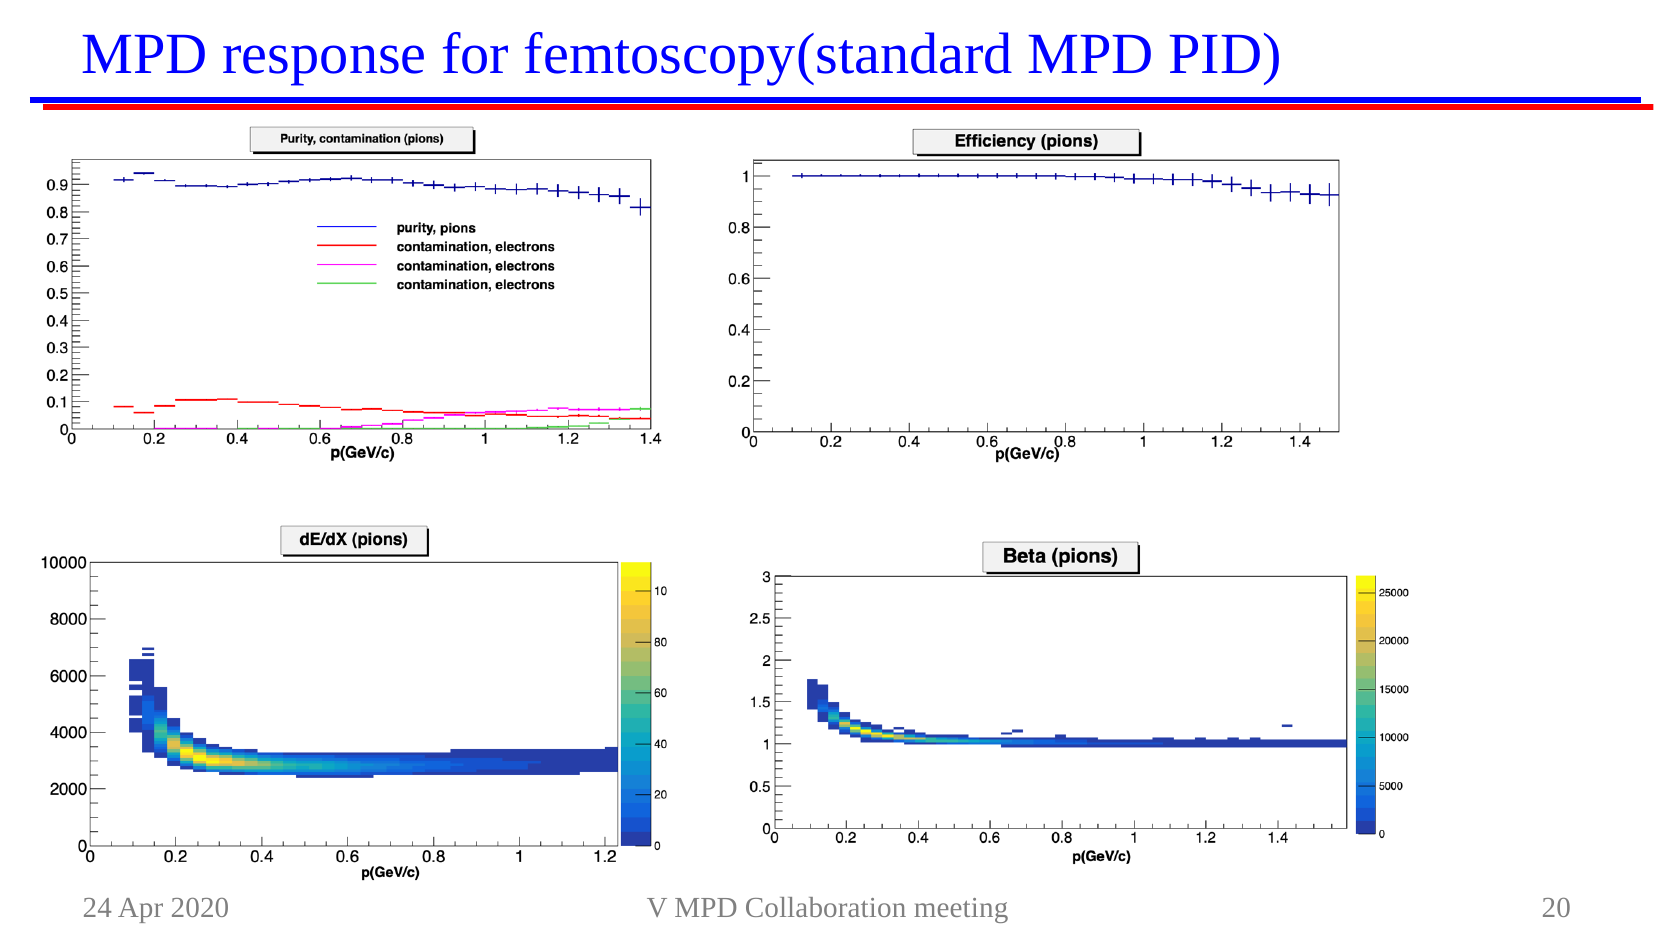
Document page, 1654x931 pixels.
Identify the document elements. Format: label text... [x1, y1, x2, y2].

picture [0, 122, 1393, 470]
picture [6, 523, 667, 886]
picture [682, 540, 1411, 871]
title MPD response for femtoscopy(standard MPD PID) [81, 7, 1570, 91]
